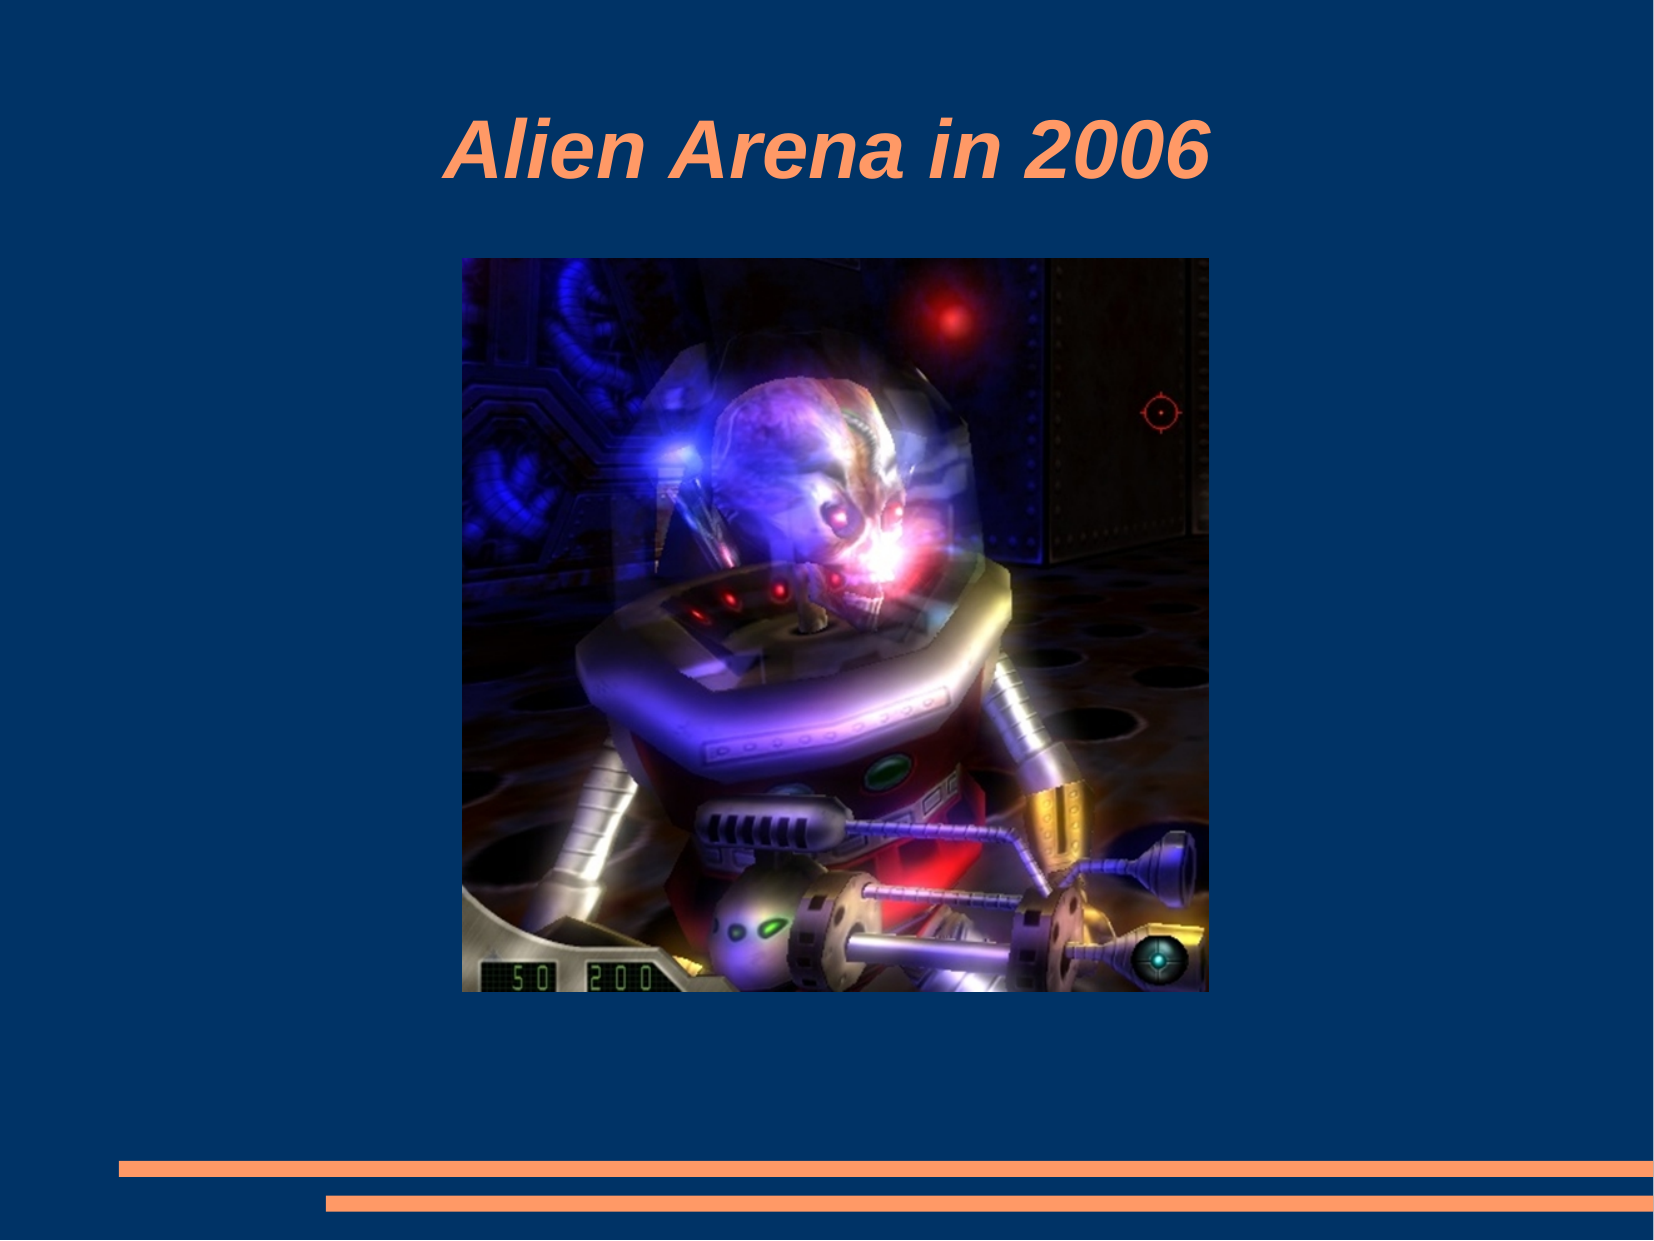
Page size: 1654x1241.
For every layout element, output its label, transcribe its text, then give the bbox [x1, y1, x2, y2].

title Alien Arena in 2006 [121, 46, 1534, 254]
picture [462, 258, 1209, 992]
